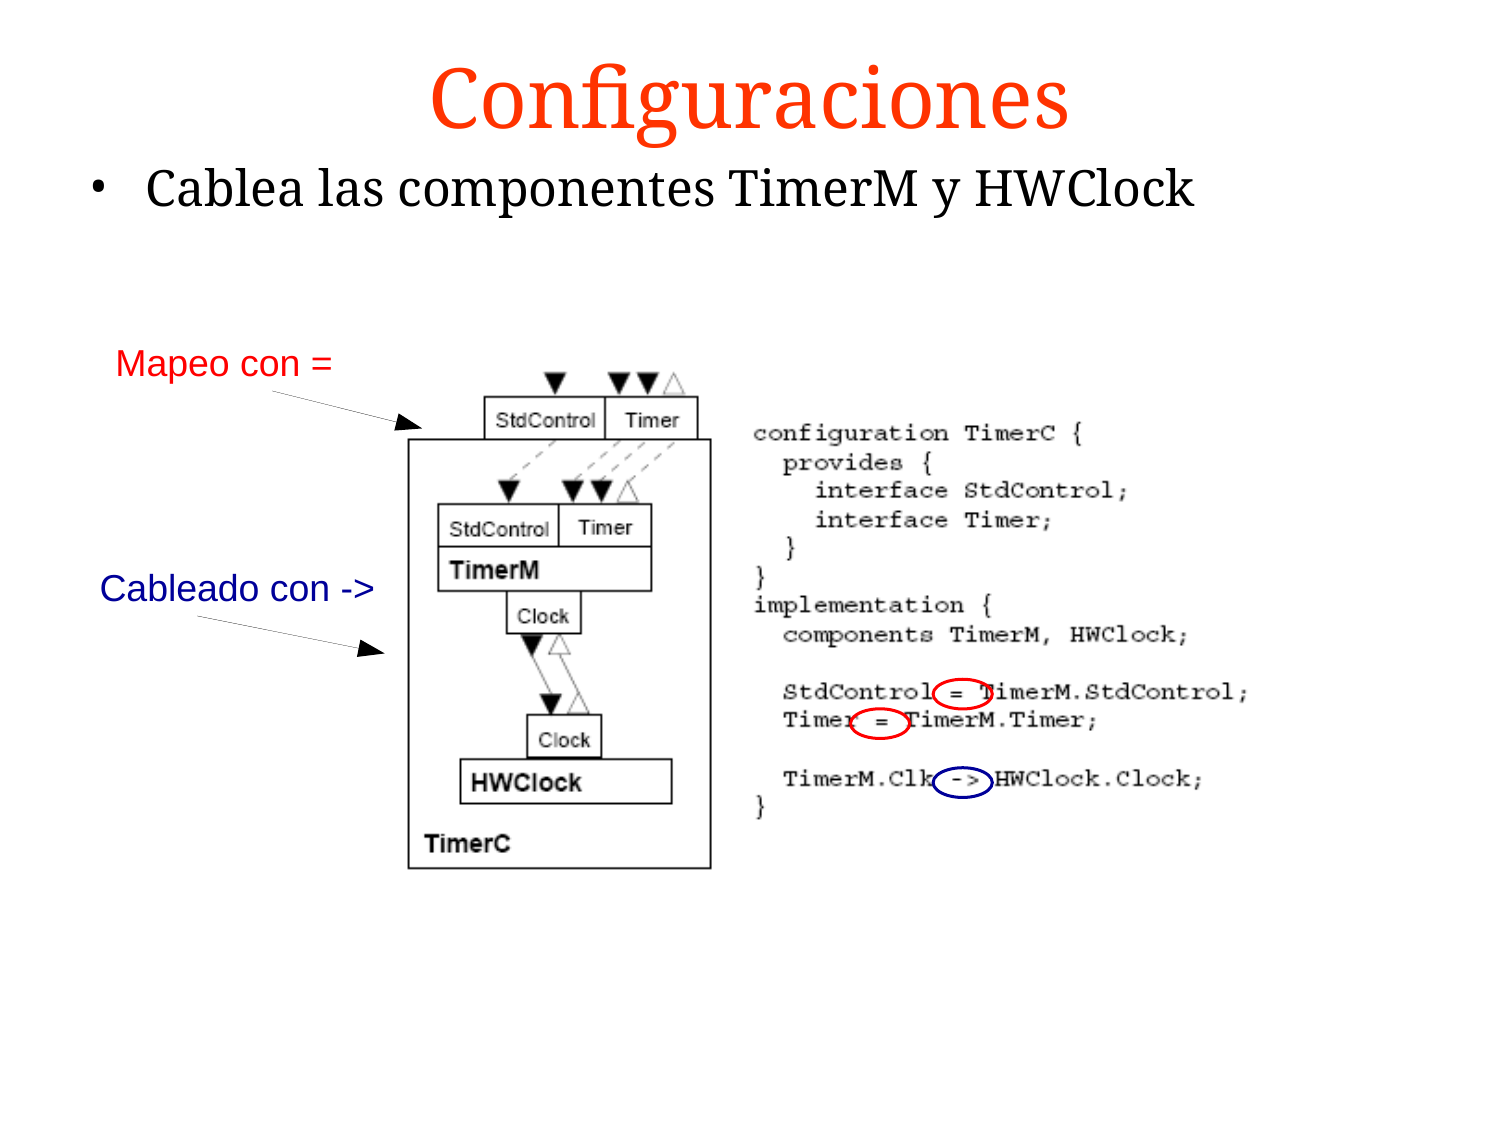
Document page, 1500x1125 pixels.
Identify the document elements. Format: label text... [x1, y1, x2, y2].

title Configuraciones [74, 30, 1425, 149]
list Cablea las componentes TimerM y HWClock [74, 149, 1425, 1021]
picture [334, 328, 1315, 899]
text_box Mapeo con = [100, 327, 348, 388]
text_box Cableado con -> [84, 552, 390, 613]
